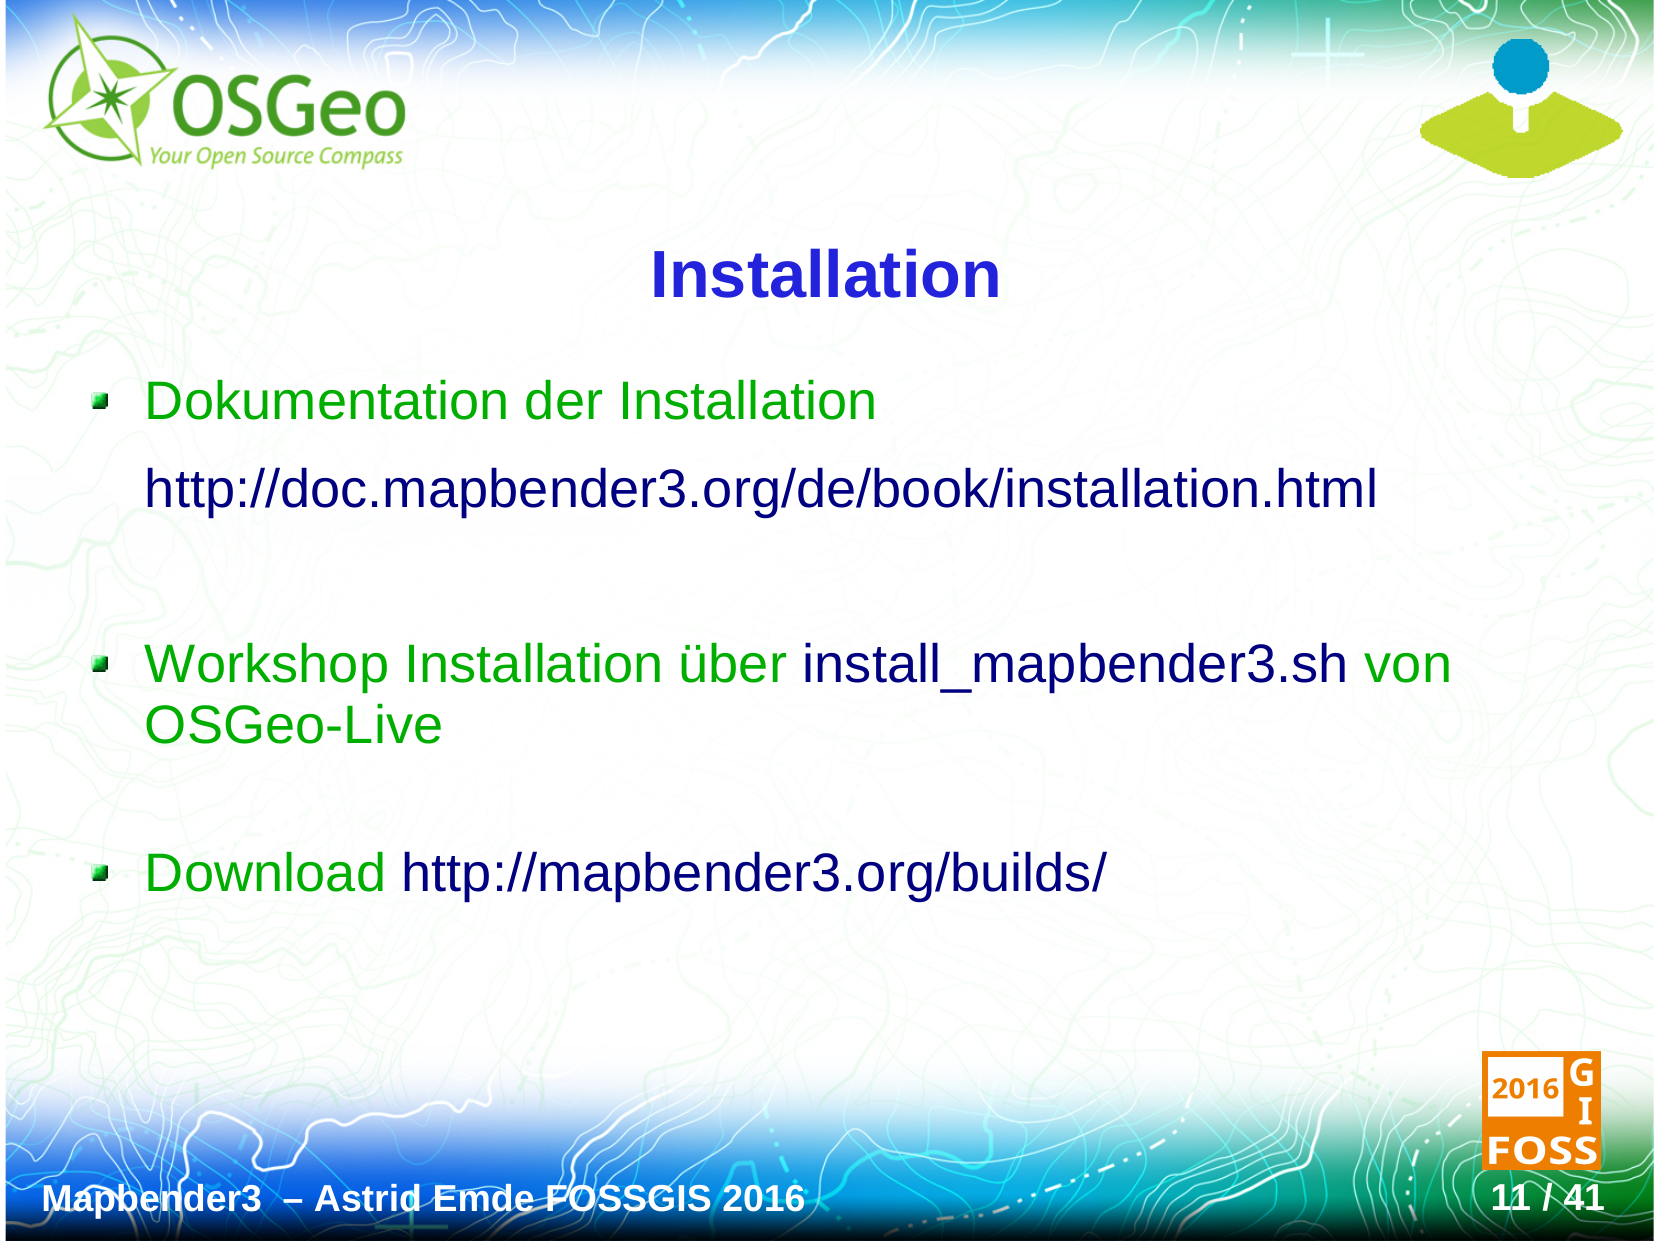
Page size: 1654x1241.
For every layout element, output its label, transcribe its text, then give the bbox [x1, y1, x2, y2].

picture [5, 0, 1654, 1241]
list Dokumentation der Installation http://doc.mapbender3.org/de/book/installation.html Workshop Installation über install_mapbender3.sh von OSGeo-Live Download http://mapbender3.org/builds/ [74, 370, 1563, 1174]
title Installation [82, 200, 1571, 349]
